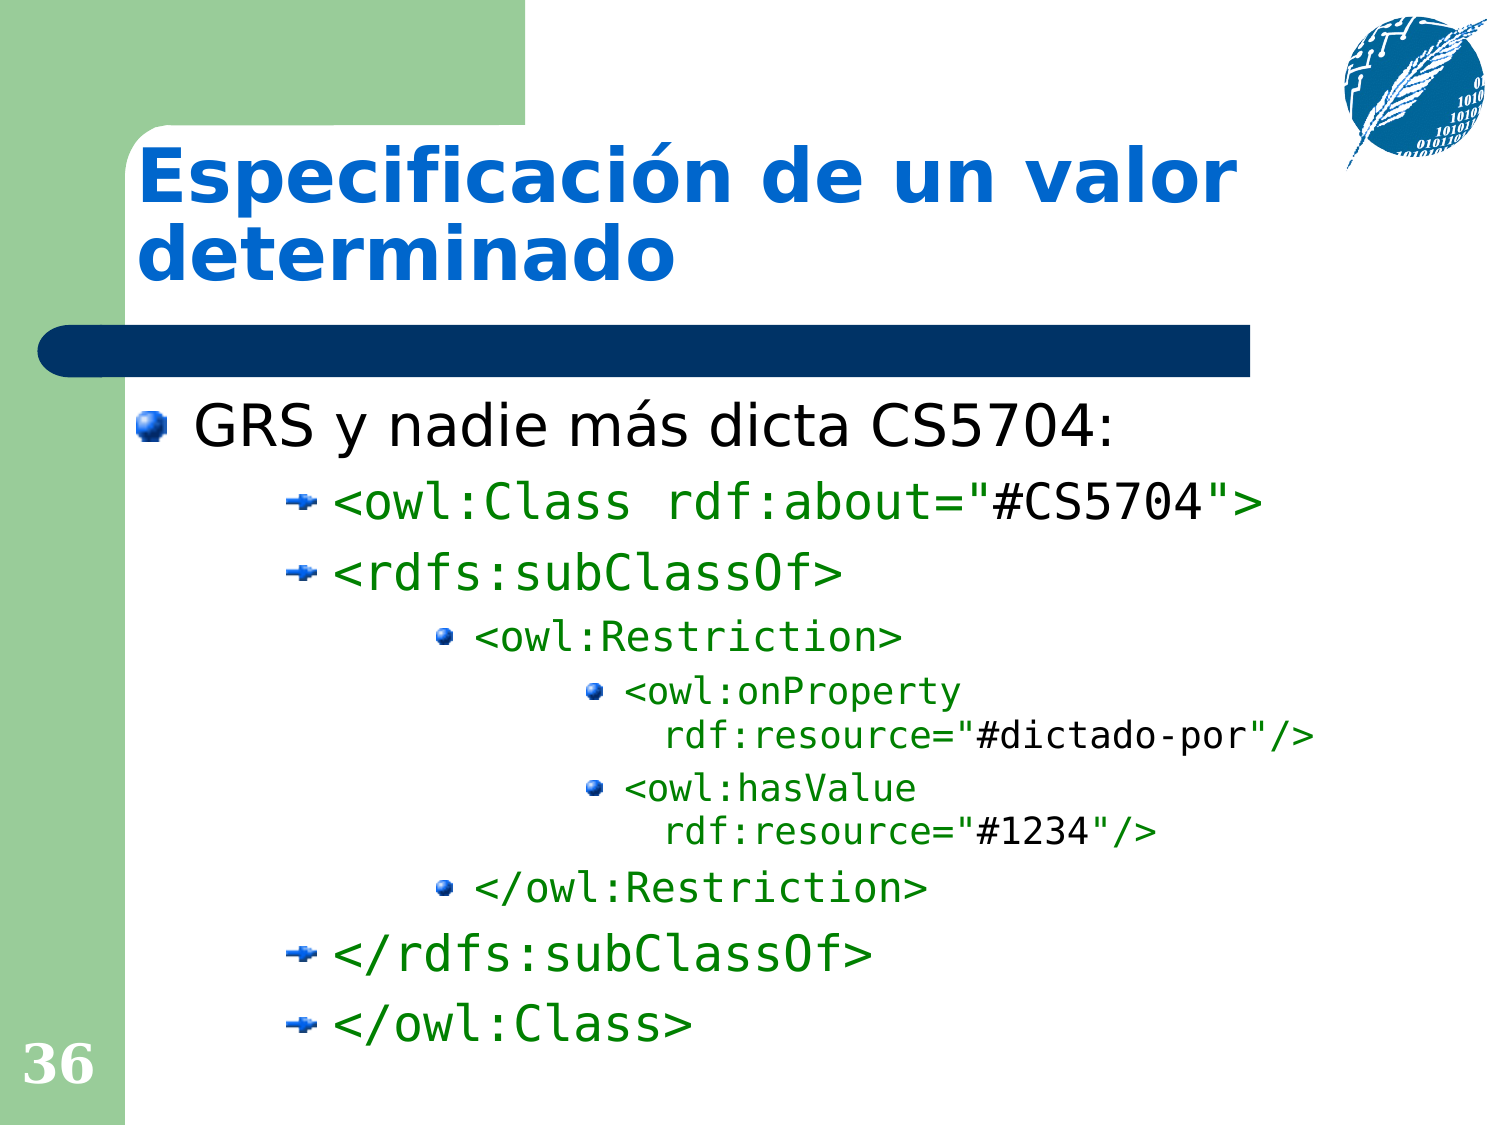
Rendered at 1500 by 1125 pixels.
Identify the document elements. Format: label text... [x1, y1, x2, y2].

title Especificación de un valor determinado [136, 135, 1413, 302]
picture [1341, 15, 1487, 172]
picture [1433, 139, 1440, 147]
picture [1436, 127, 1450, 136]
picture [1427, 138, 1431, 148]
list GRS y nadie más dicta CS5704: <owl:Class rdf:about="#CS5704"> <rdfs:subClassOf> <owl:Restriction> <owl:onProperty rdf:resource="#dictado-por"/> <owl:hasValue rdf:resource="#1234"/> </owl:Restriction> </rdfs:subClassOf> </owl:Class> [136, 392, 1399, 1116]
picture [1416, 140, 1425, 149]
